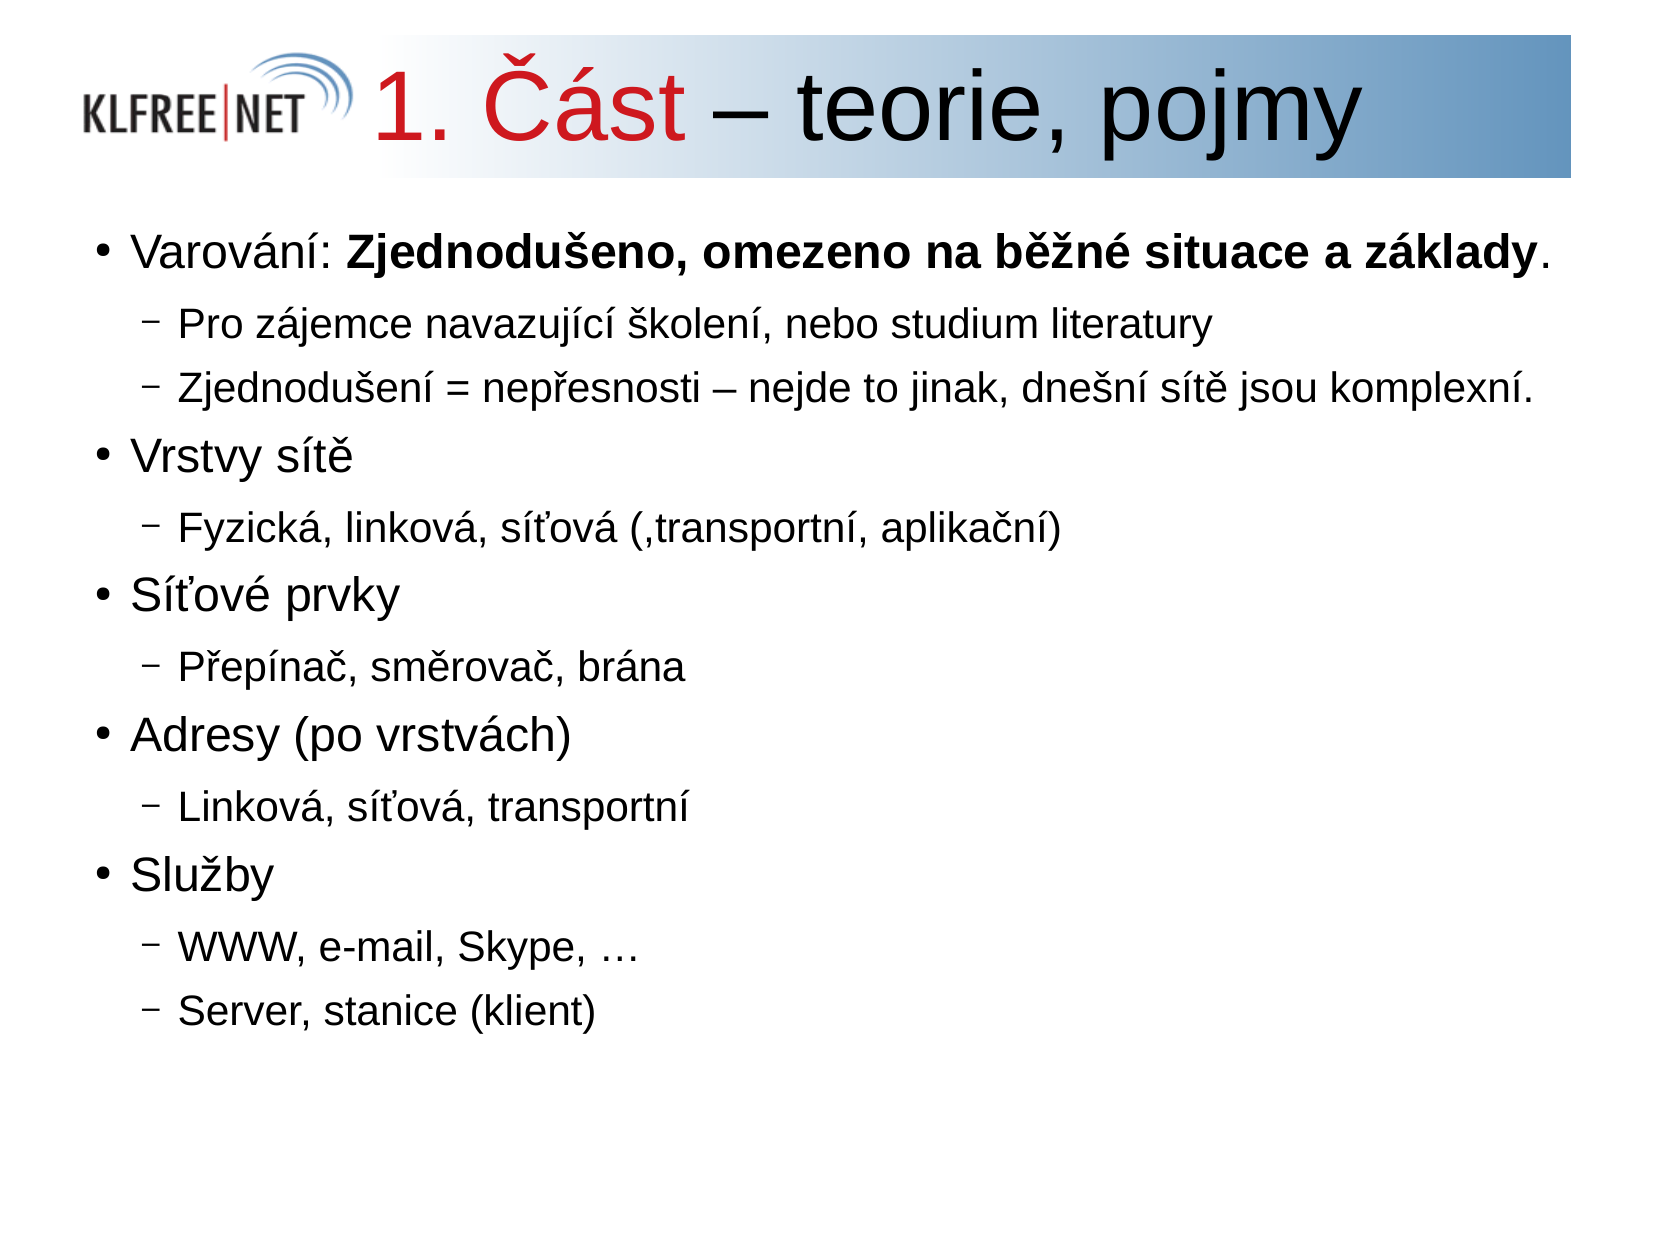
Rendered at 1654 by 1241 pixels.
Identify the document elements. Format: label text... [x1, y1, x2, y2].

list Varování: Zjednodušeno, omezeno na běžné situace a základy. Pro zájemce navazující školení, nebo studium literatury Zjednodušení = nepřesnosti – nejde to jinak, dnešní sítě jsou komplexní. Vrstvy sítě Fyzická, linková, síťová (,transportní, aplikační) Síťové prvky Přepínač, směrovač, brána Adresy (po vrstvách) Linková, síťová, transportní Služby WWW, e-mail, Skype, … Server, stanice (klient) [82, 224, 1571, 1111]
title 1. Část – teorie, pojmy [371, 47, 1560, 166]
picture [59, 11, 372, 201]
